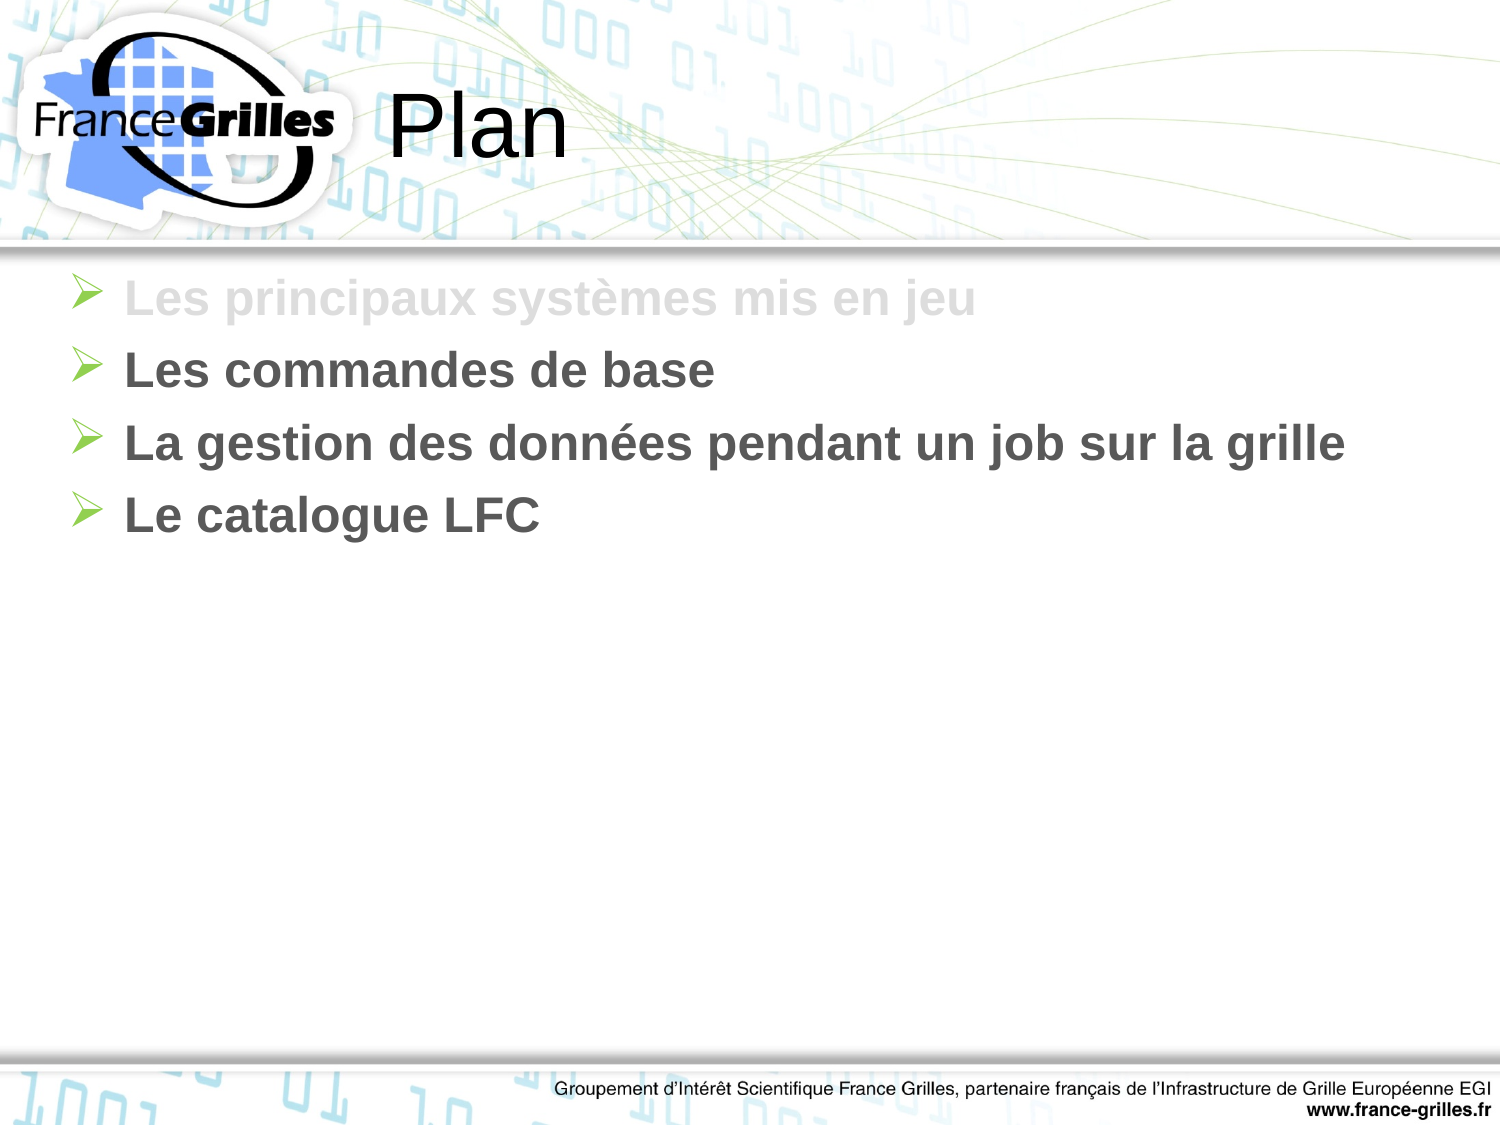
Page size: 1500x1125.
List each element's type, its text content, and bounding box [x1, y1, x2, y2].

list Les principaux systèmes mis en jeu Les commandes de base La gestion des données pendant un job sur la grille Le catalogue LFC [53, 262, 1459, 1024]
picture [0, 0, 1500, 1125]
title Plan [372, 7, 1459, 244]
